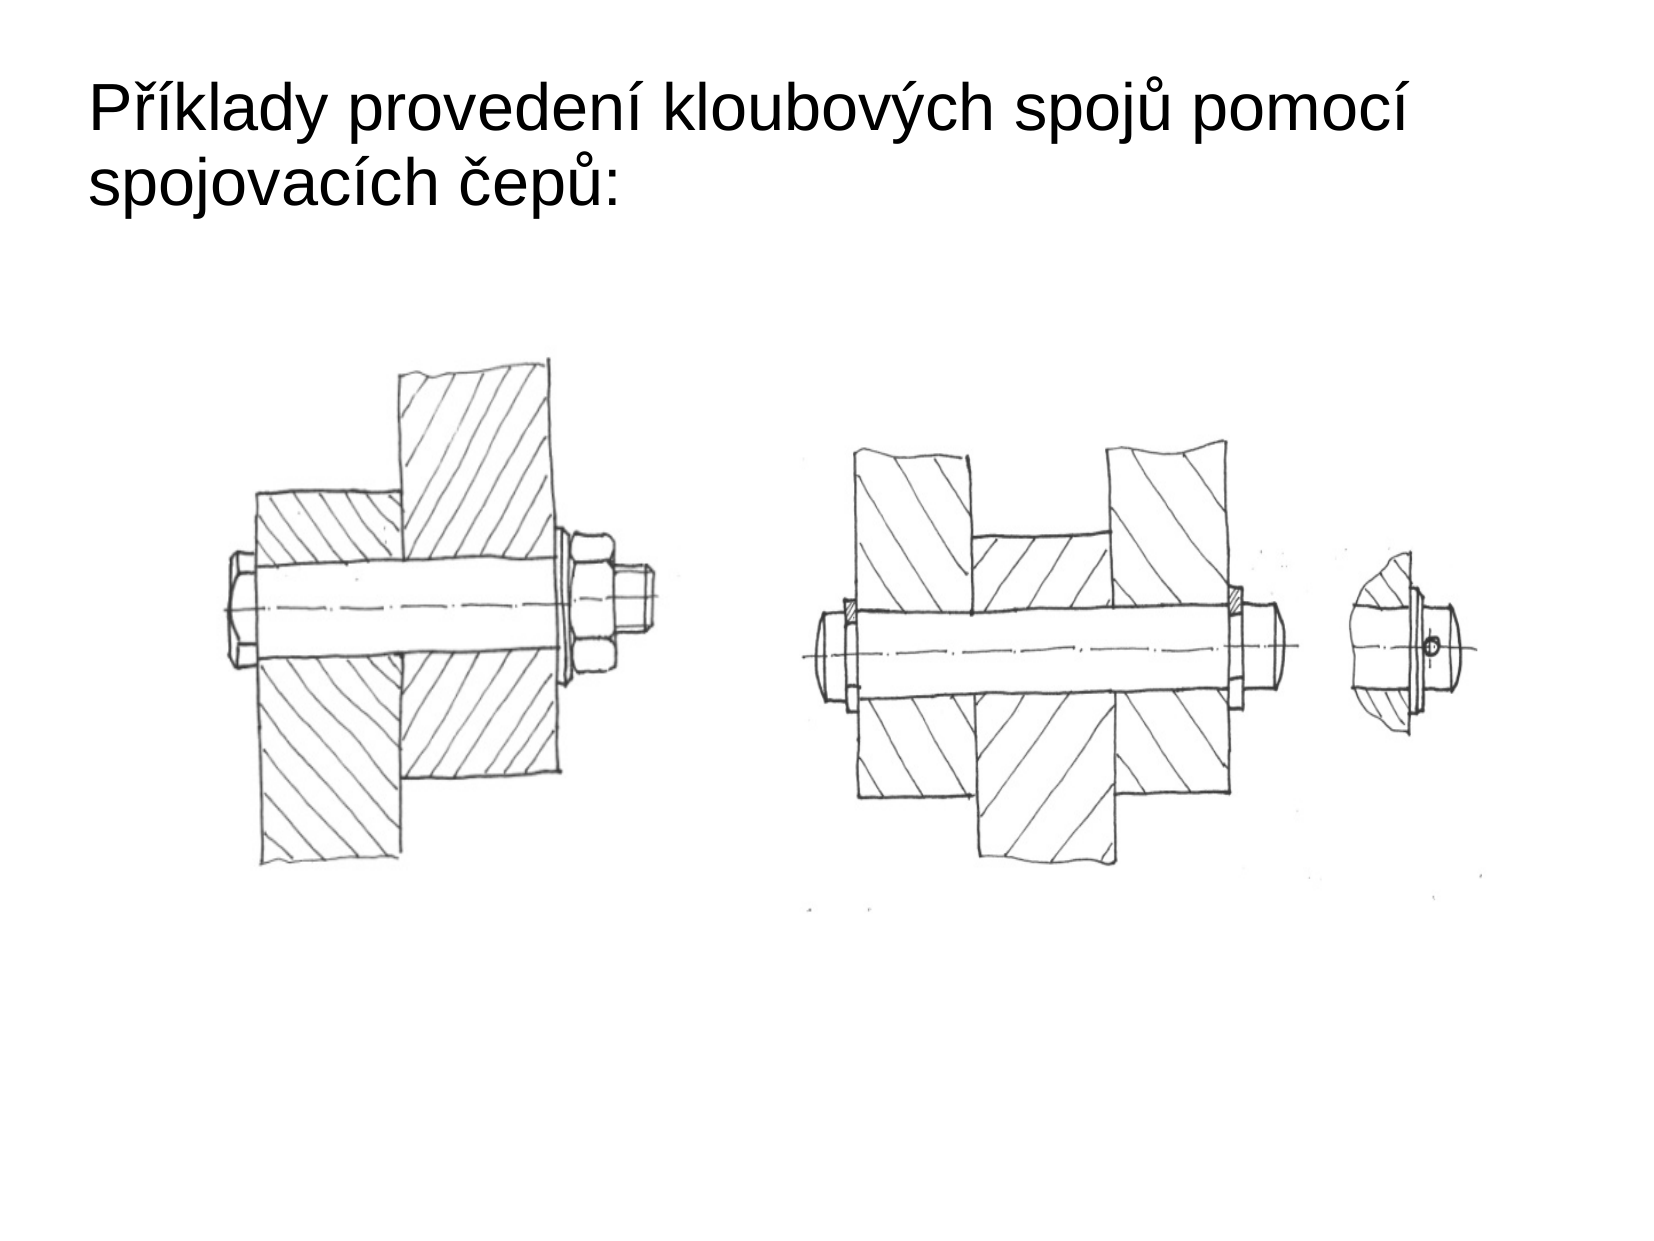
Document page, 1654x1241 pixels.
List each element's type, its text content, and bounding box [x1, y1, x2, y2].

picture [206, 333, 682, 916]
subtitle Příklady provedení kloubových spojů pomocí spojovacích čepů: [88, 48, 1577, 1093]
picture [781, 378, 1506, 916]
